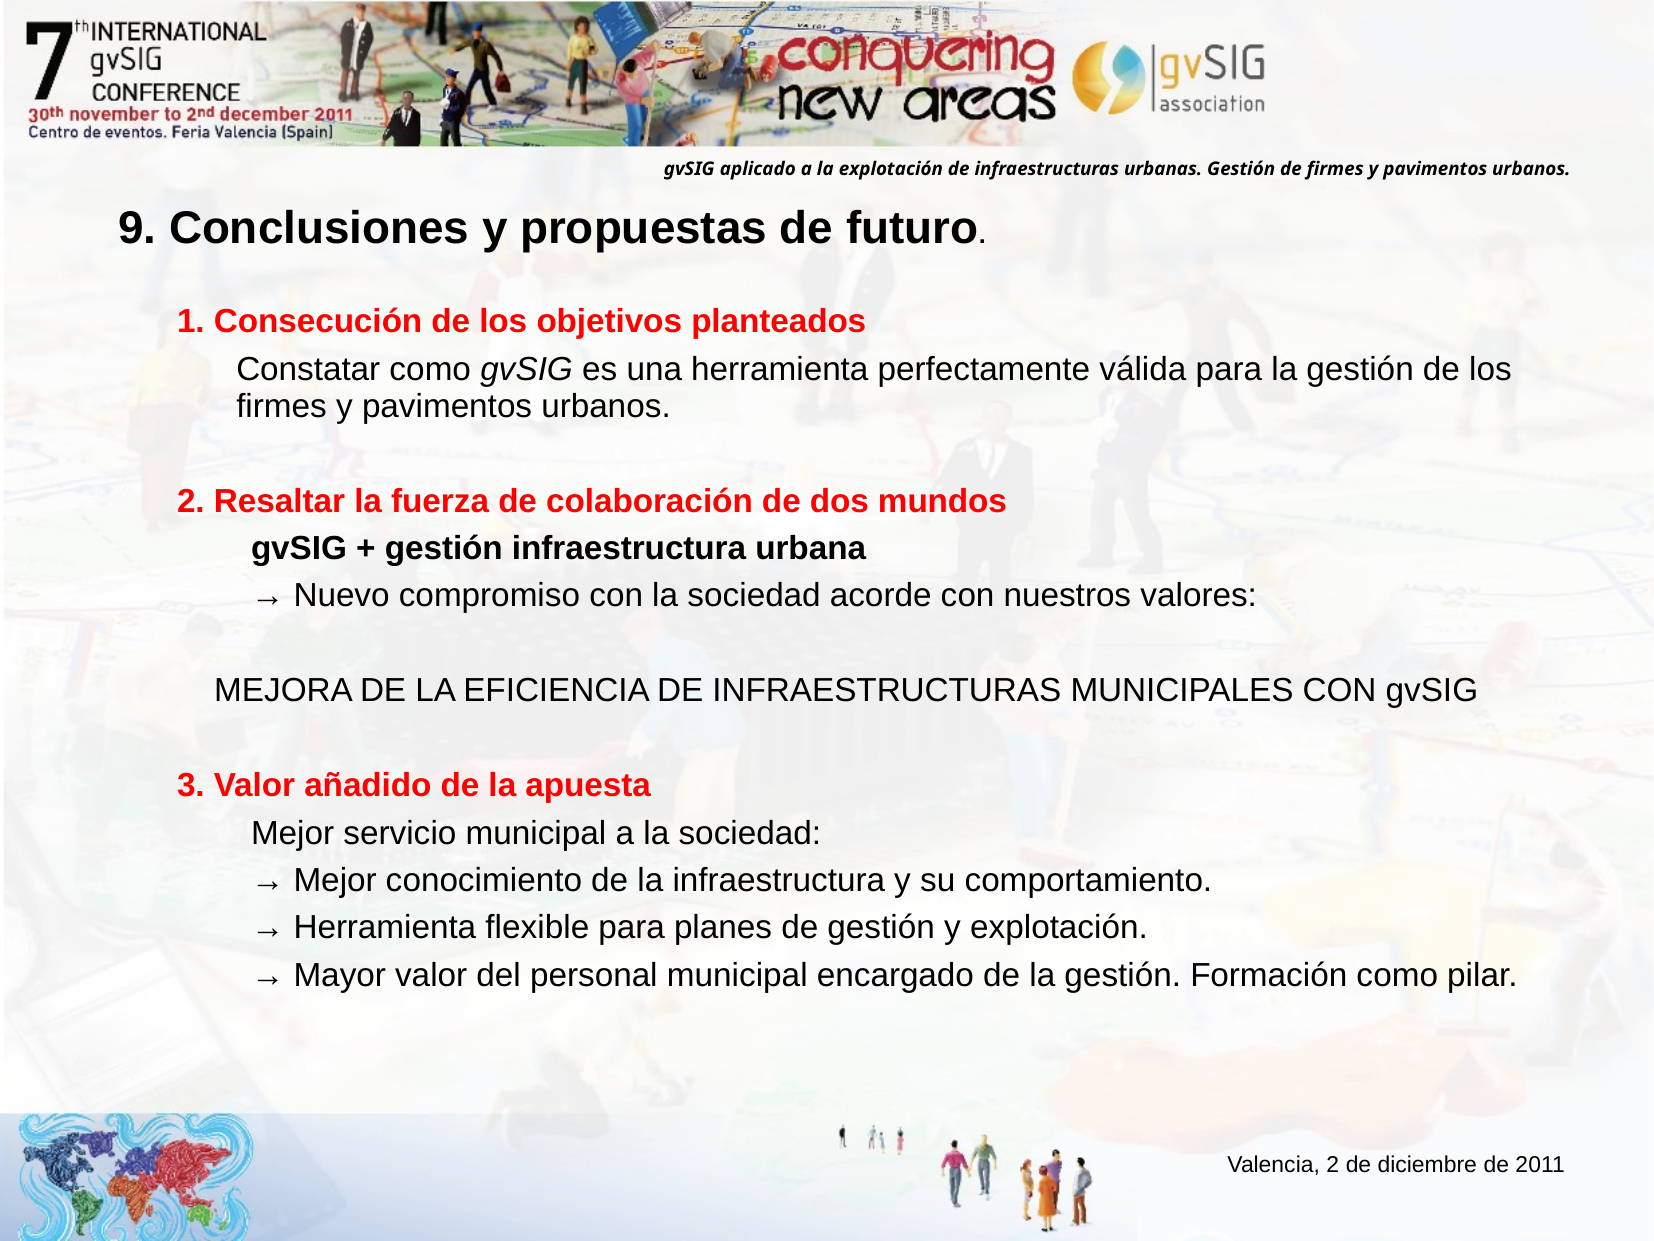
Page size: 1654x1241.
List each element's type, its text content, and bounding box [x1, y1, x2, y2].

title gvSIG aplicado a la explotación de infraestructuras urbanas. Gestión de firmes y pavimentos urbanos. [88, 149, 1595, 188]
text_box 9. Conclusiones y propuestas de futuro. [118, 202, 1270, 254]
text_box 1. Consecución de los objetivos planteados Constatar como gvSIG es una herramienta perfectamente válida para la gestión de los firmes y pavimentos urbanos. 2. Resaltar la fuerza de colaboración de dos mundos gvSIG + gestión infraestructura urbana → Nuevo compromiso con la sociedad acorde con nuestros valores: MEJORA DE LA EFICIENCIA DE INFRAESTRUCTURAS MUNICIPALES CON gvSIG 3. Valor añadido de la apuesta Mejor servicio municipal a la sociedad: → Mejor conocimiento de la infraestructura y su comportamiento. → Herramienta flexible para planes de gestión y explotación. → Mayor valor del personal municipal encargado de la gestión. Formación como pilar. [177, 265, 1565, 1078]
picture [0, 0, 1654, 1241]
